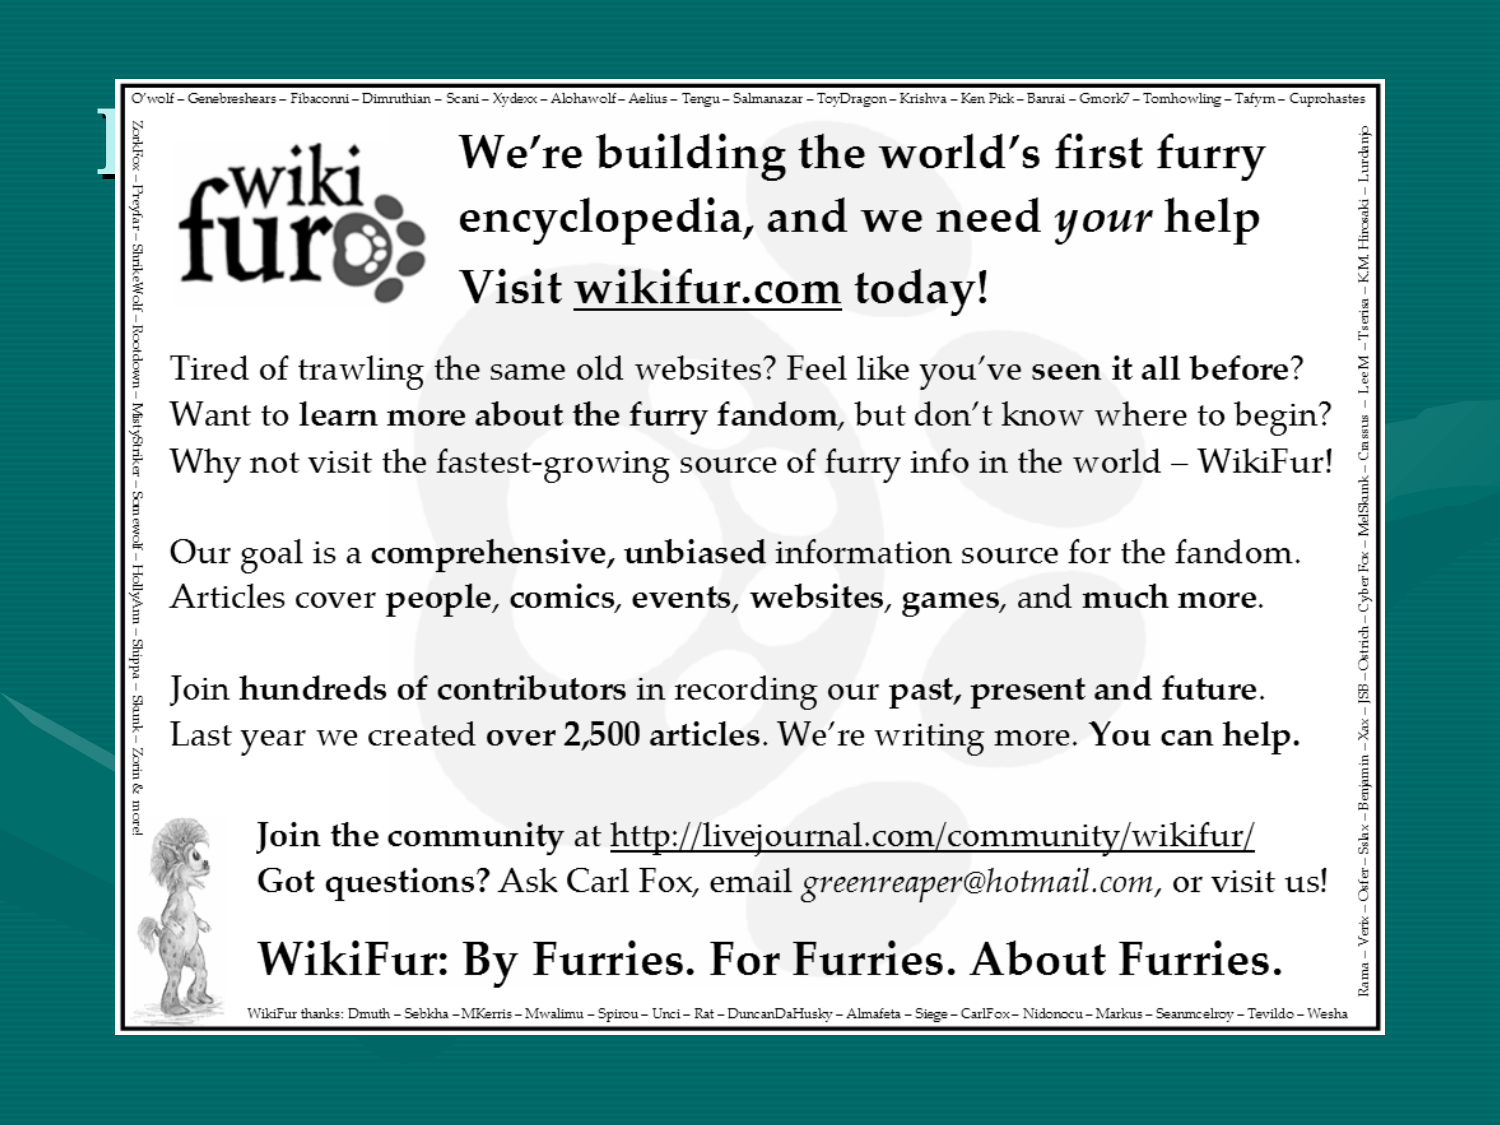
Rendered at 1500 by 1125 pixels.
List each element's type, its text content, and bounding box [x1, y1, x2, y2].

picture [0, 0, 1500, 1125]
title Example: WikiFur Flyers [0, 45, 1351, 233]
